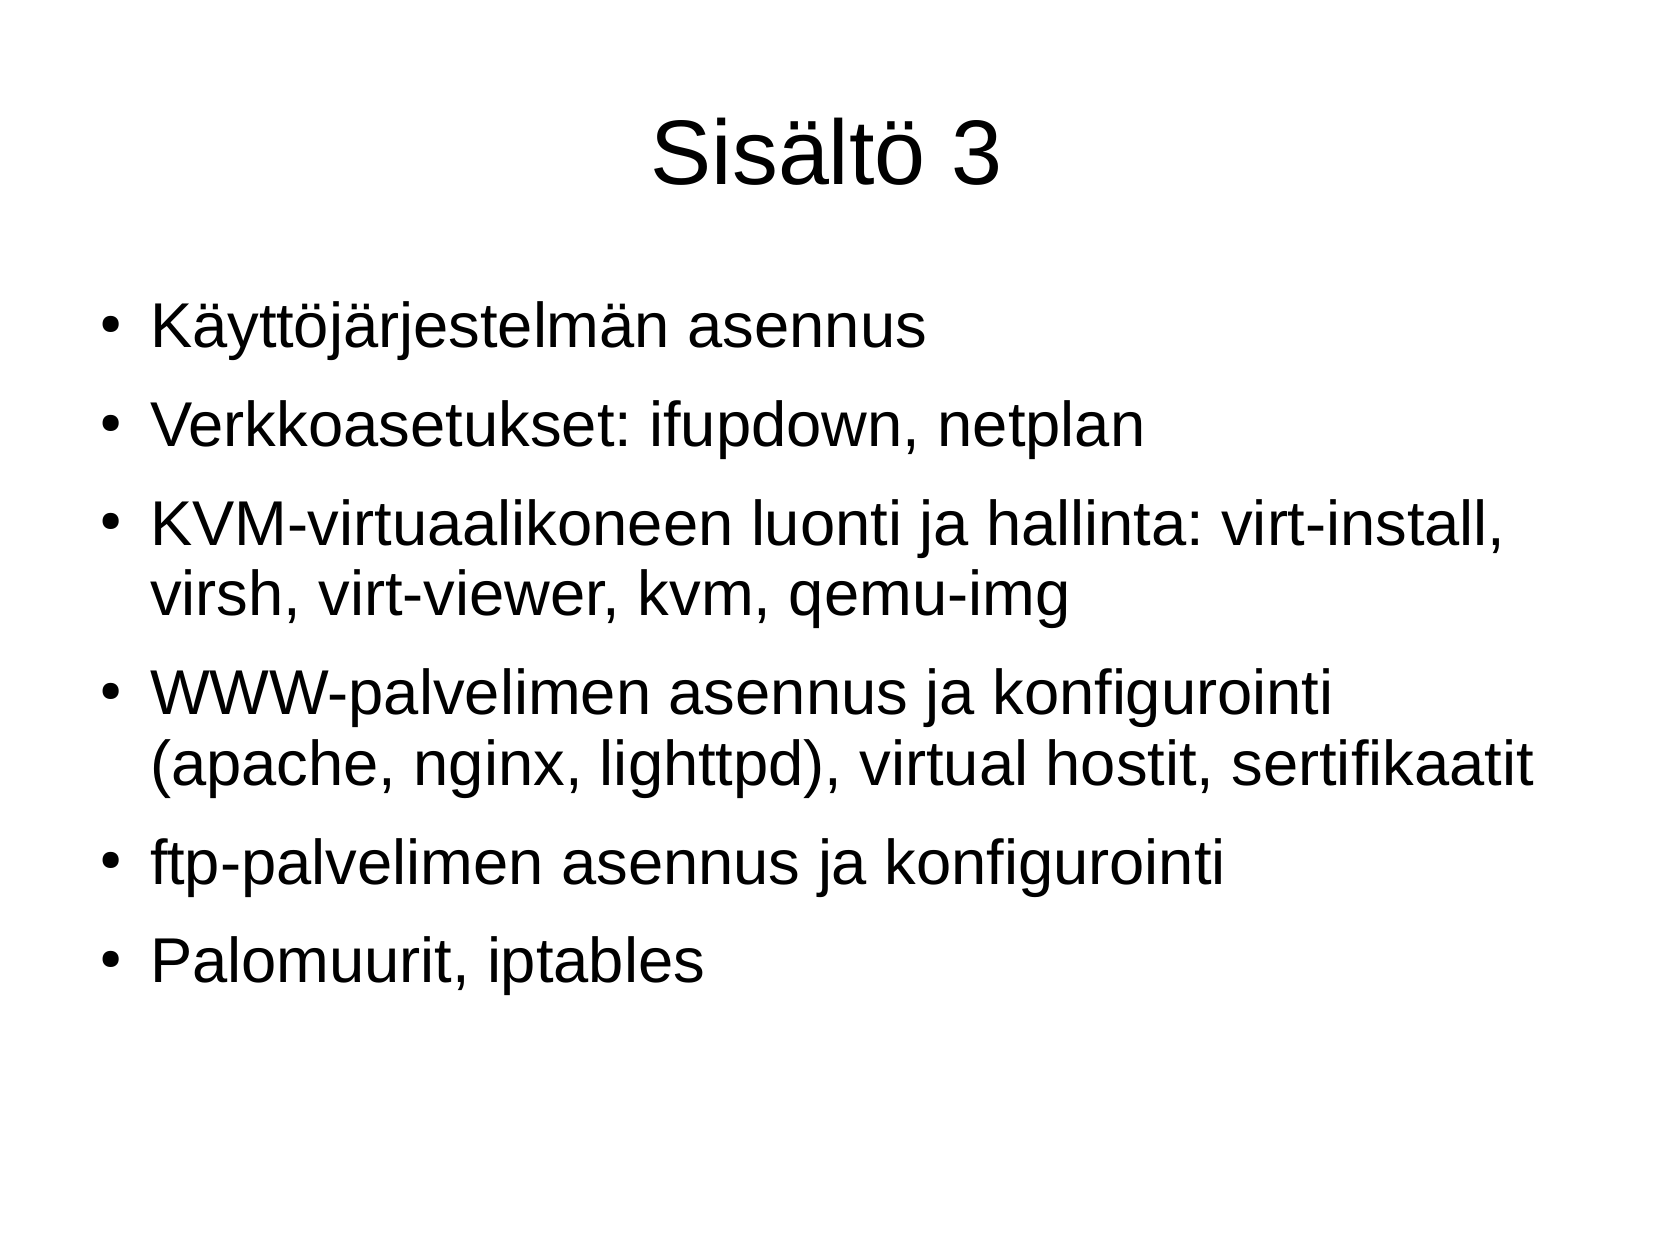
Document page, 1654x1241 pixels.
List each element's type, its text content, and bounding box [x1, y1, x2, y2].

list Käyttöjärjestelmän asennus Verkkoasetukset: ifupdown, netplan KVM-virtuaalikoneen luonti ja hallinta: virt-install, virsh, virt-viewer, kvm, qemu-img WWW-palvelimen asennus ja konfigurointi (apache, nginx, lighttpd), virtual hostit, sertifikaatit ftp-palvelimen asennus ja konfigurointi Palomuurit, iptables [82, 290, 1571, 1010]
title Sisältö 3 [82, 49, 1571, 257]
